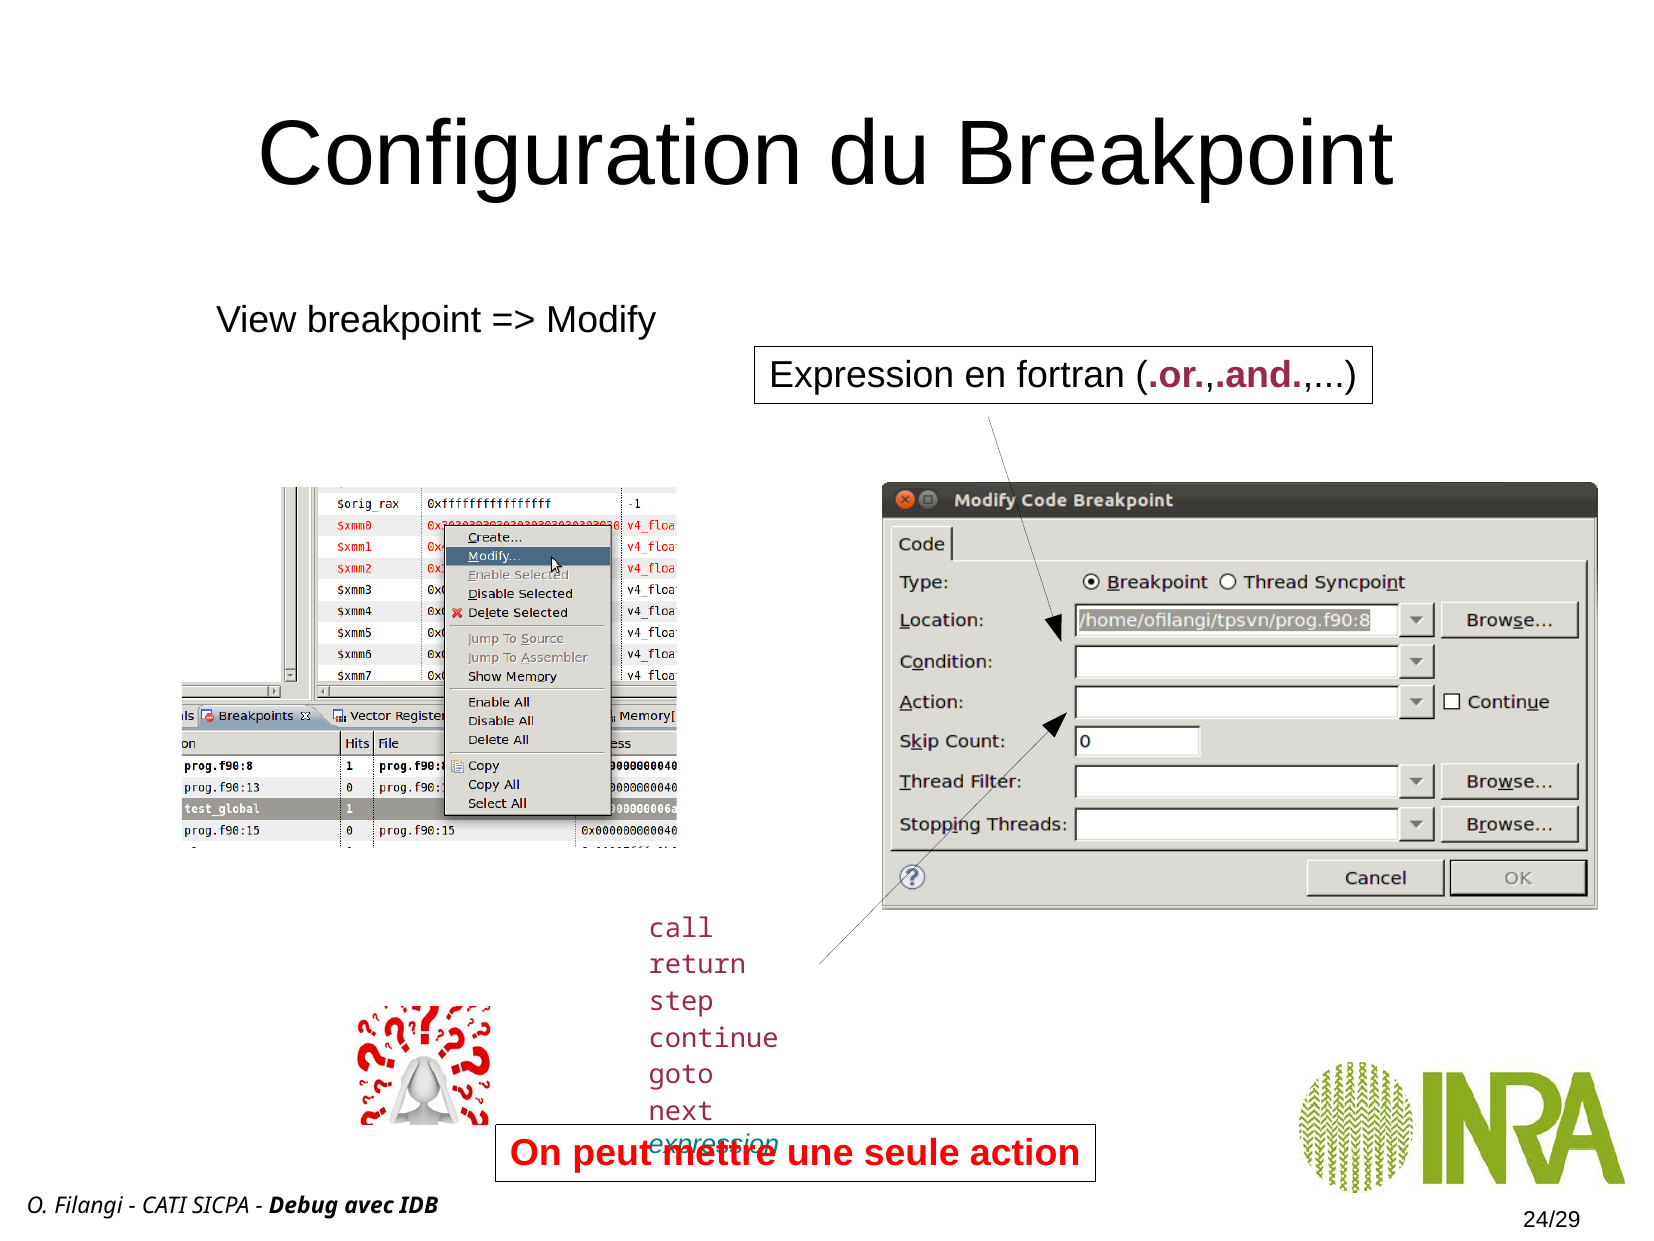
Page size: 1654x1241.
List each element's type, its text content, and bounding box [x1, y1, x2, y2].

text_box O. Filangi - CATI SICPA - Debug avec IDB [5, 1181, 476, 1227]
picture [181, 487, 677, 848]
text_box On peut mettre une seule action [495, 1124, 1096, 1182]
title Configuration du Breakpoint [82, 49, 1571, 257]
text_box <numéro>/29 [1508, 1199, 1654, 1241]
picture [351, 1006, 496, 1125]
text_box Expression en fortran (.or.,.and.,...) [754, 346, 1373, 404]
picture [882, 482, 1598, 910]
picture [1299, 1062, 1625, 1193]
text_box call return step continue goto next expression [633, 900, 794, 1124]
text_box View breakpoint => Modify [201, 291, 672, 349]
